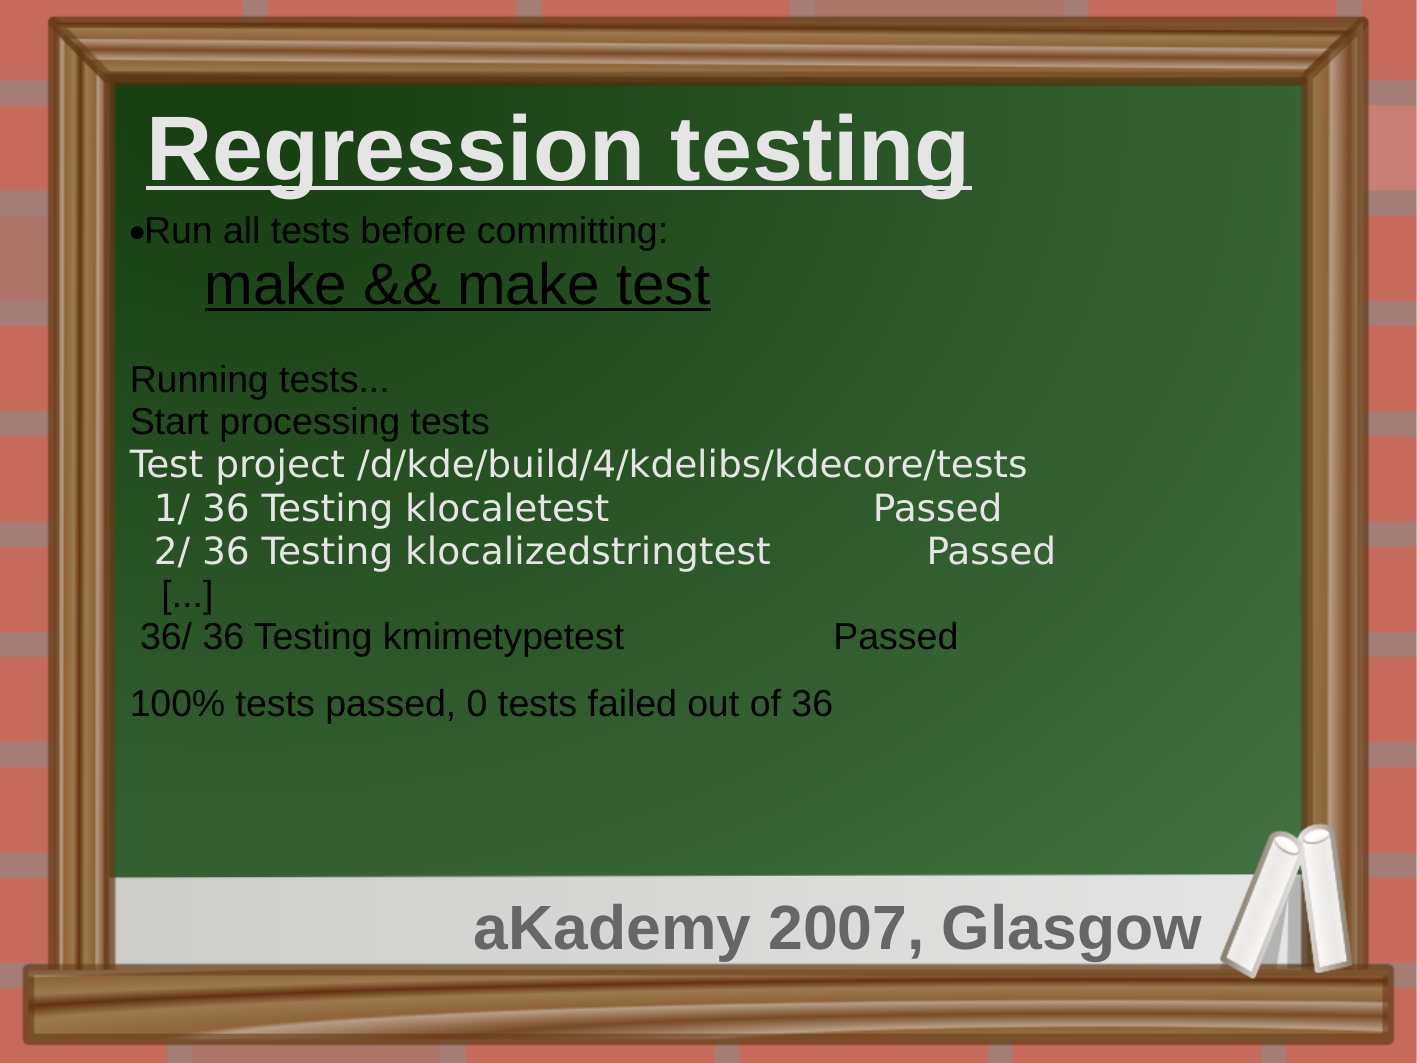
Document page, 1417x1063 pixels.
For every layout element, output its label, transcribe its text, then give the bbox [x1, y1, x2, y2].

picture [0, 0, 1417, 1063]
text_box Run all tests before committing: make && make test Running tests... Start processing tests Test project /d/kde/build/4/kdelibs/kdecore/tests 1/ 36 Testing klocaletest Passed 2/ 36 Testing klocalizedstringtest Passed [...] 36/ 36 Testing kmimetypetest Passed 100% tests passed, 0 tests failed out of 36 [114, 202, 1342, 832]
text_box Regression testing [131, 90, 1313, 202]
